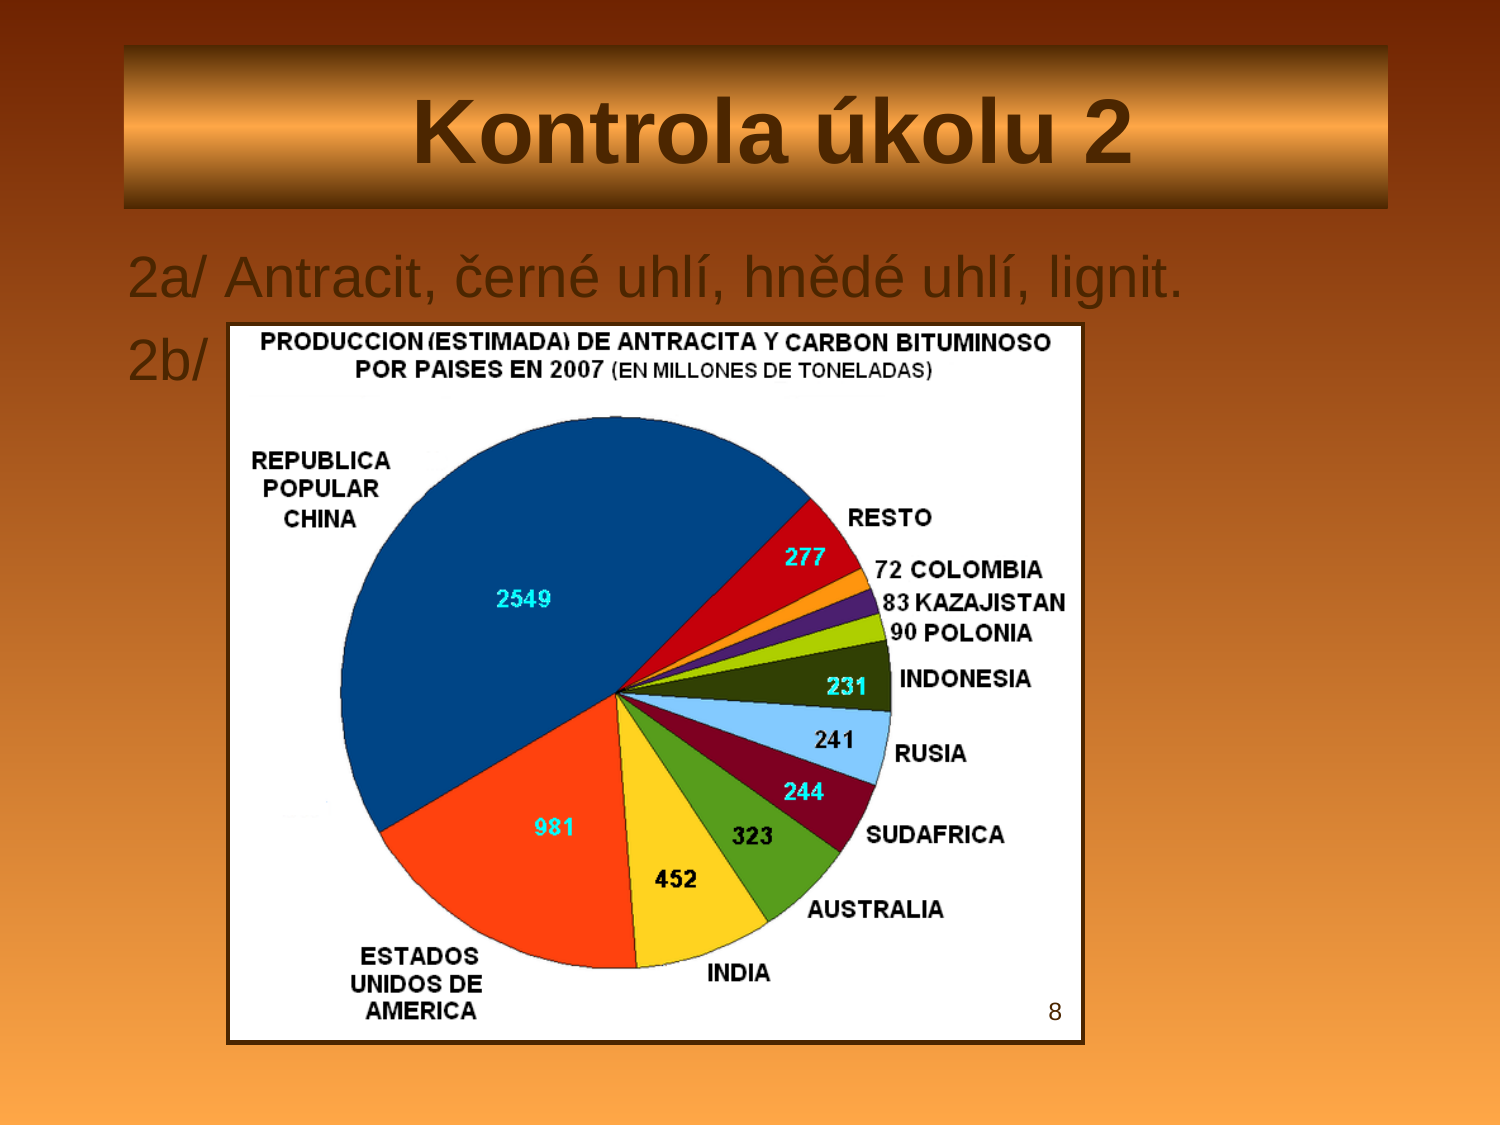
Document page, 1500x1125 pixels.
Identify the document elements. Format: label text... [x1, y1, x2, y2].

text_box 2a/ Antracit, černé uhlí, hnědé uhlí, lignit. [112, 231, 1374, 318]
text_box 8 [1033, 987, 1067, 1034]
title Kontrola úkolu 2 [123, 45, 1388, 209]
picture [230, 326, 1081, 1041]
text_box 2b/ [112, 314, 224, 400]
